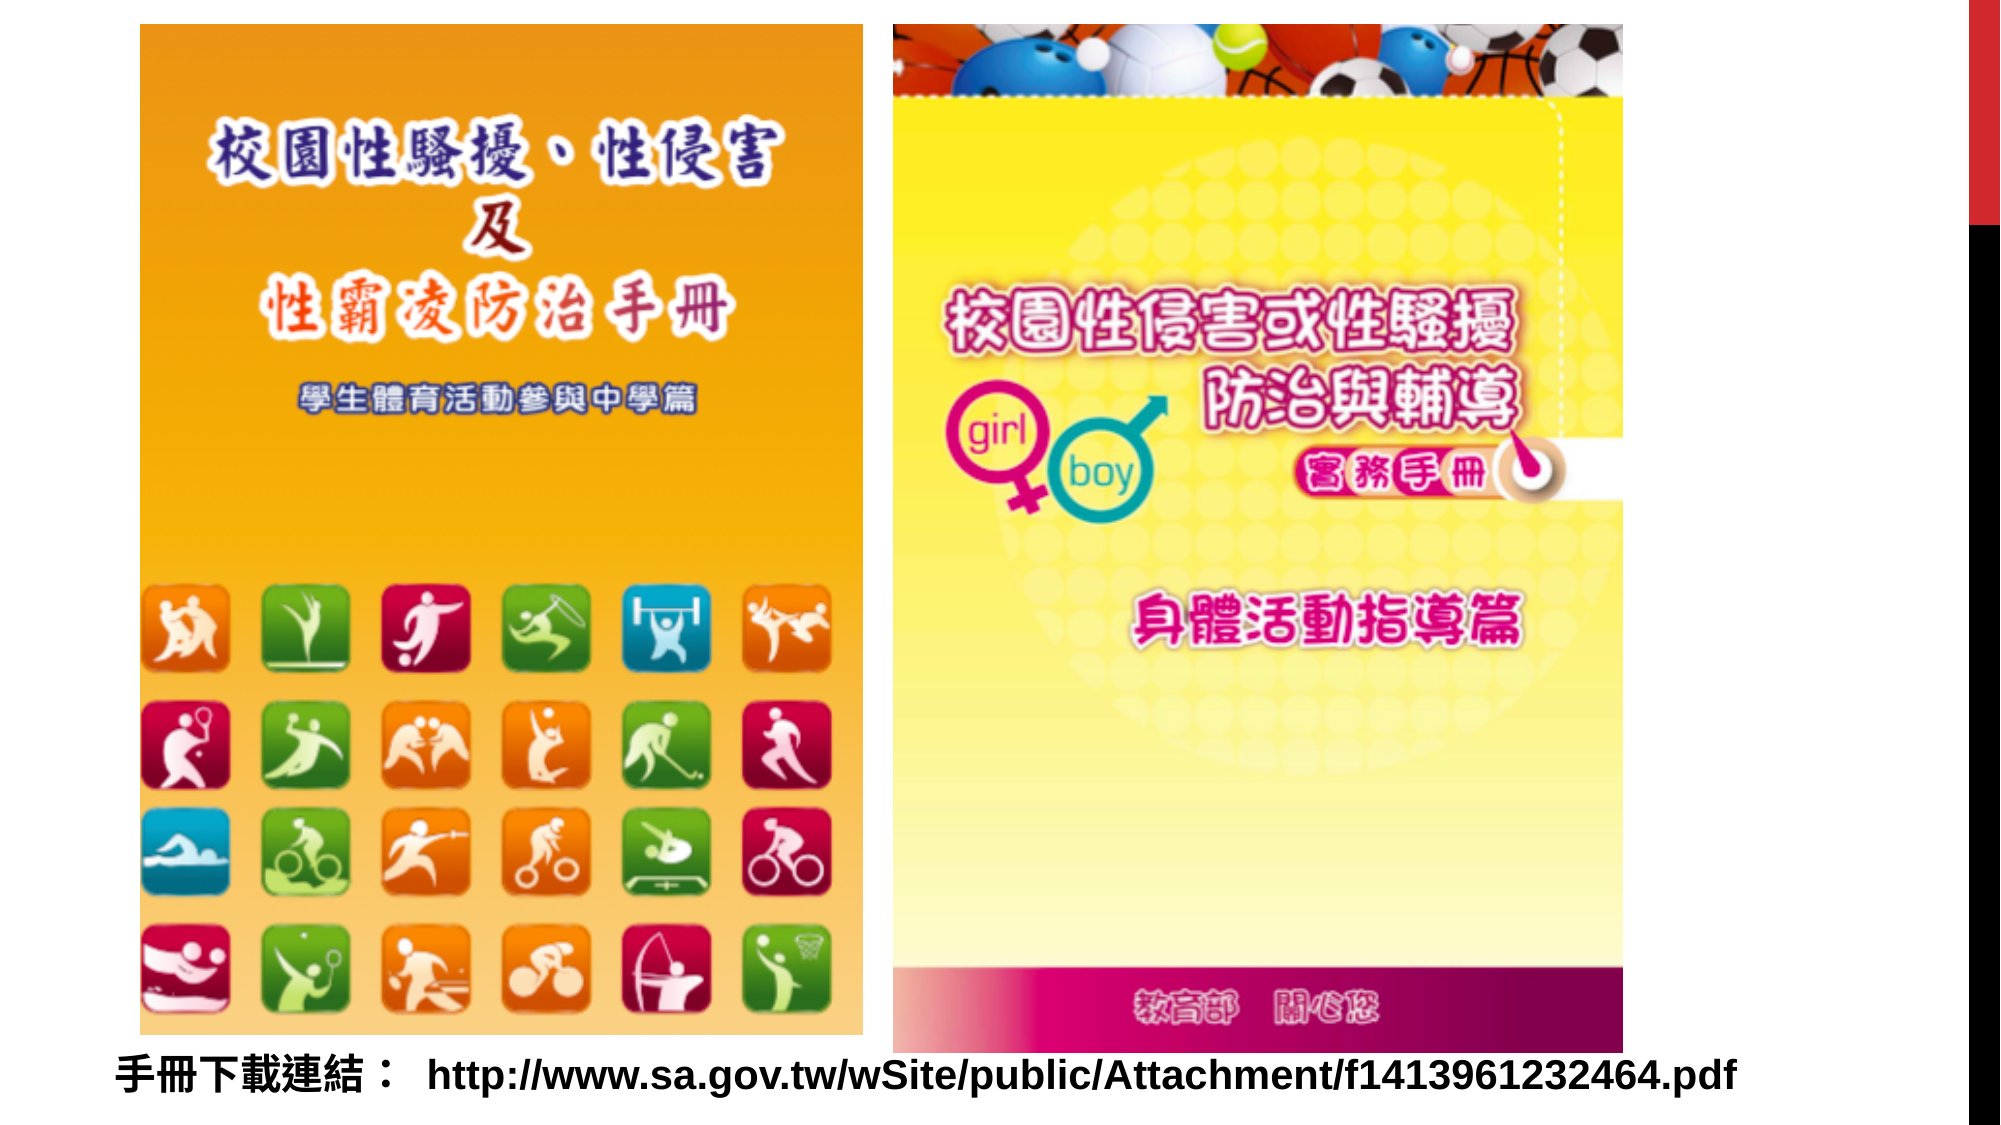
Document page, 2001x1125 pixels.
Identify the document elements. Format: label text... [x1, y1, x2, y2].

picture [893, 25, 1623, 1053]
picture [140, 25, 863, 1035]
list 手冊下載連結： http://www.sa.gov.tw/wSite/public/Attachment/f1413961232464.pdf [99, 1040, 1767, 1122]
